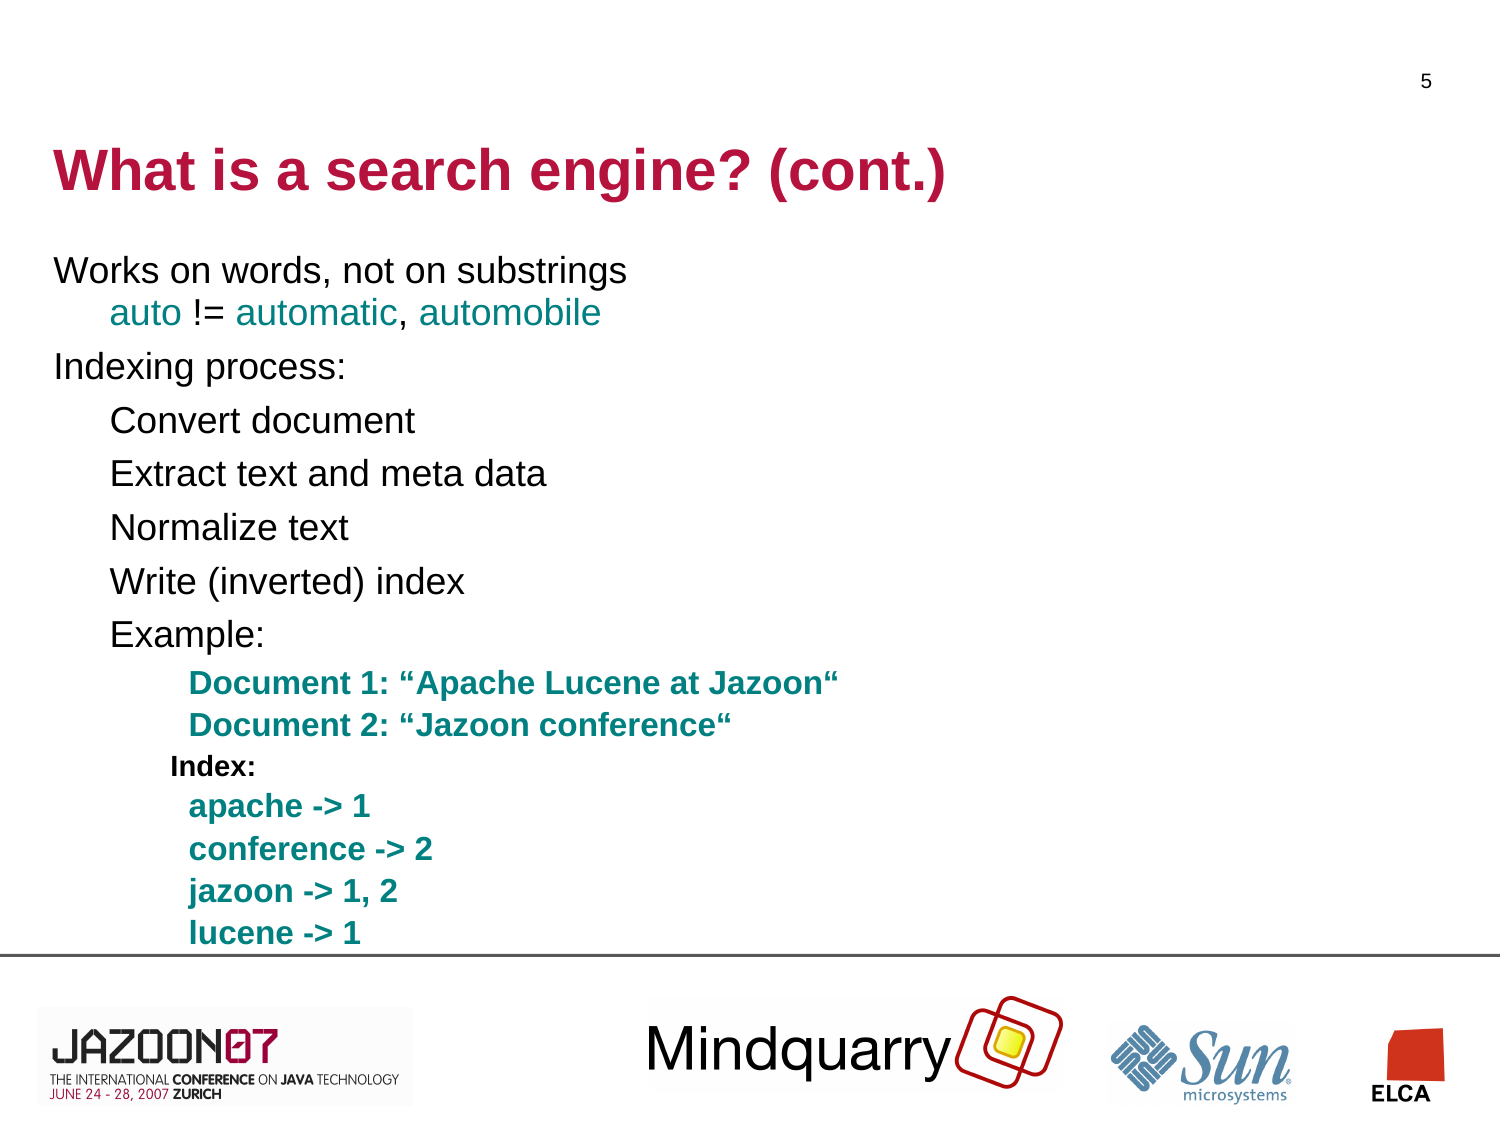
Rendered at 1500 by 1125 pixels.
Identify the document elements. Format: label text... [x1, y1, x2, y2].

title What is a search engine? (cont.) [53, 119, 1447, 231]
picture [1107, 1021, 1294, 1107]
list Works on words, not on substrings auto != automatic, automobile Indexing process: Convert document Extract text and meta data Normalize text Write (inverted) index Example: Document 1: “Apache Lucene at Jazoon“ Document 2: “Jazoon conference“ Index: apache -> 1 conference -> 2 jazoon -> 1, 2 lucene -> 1 [53, 249, 1450, 1003]
picture [1370, 1025, 1446, 1105]
picture [649, 1003, 1063, 1093]
picture [38, 1007, 413, 1106]
